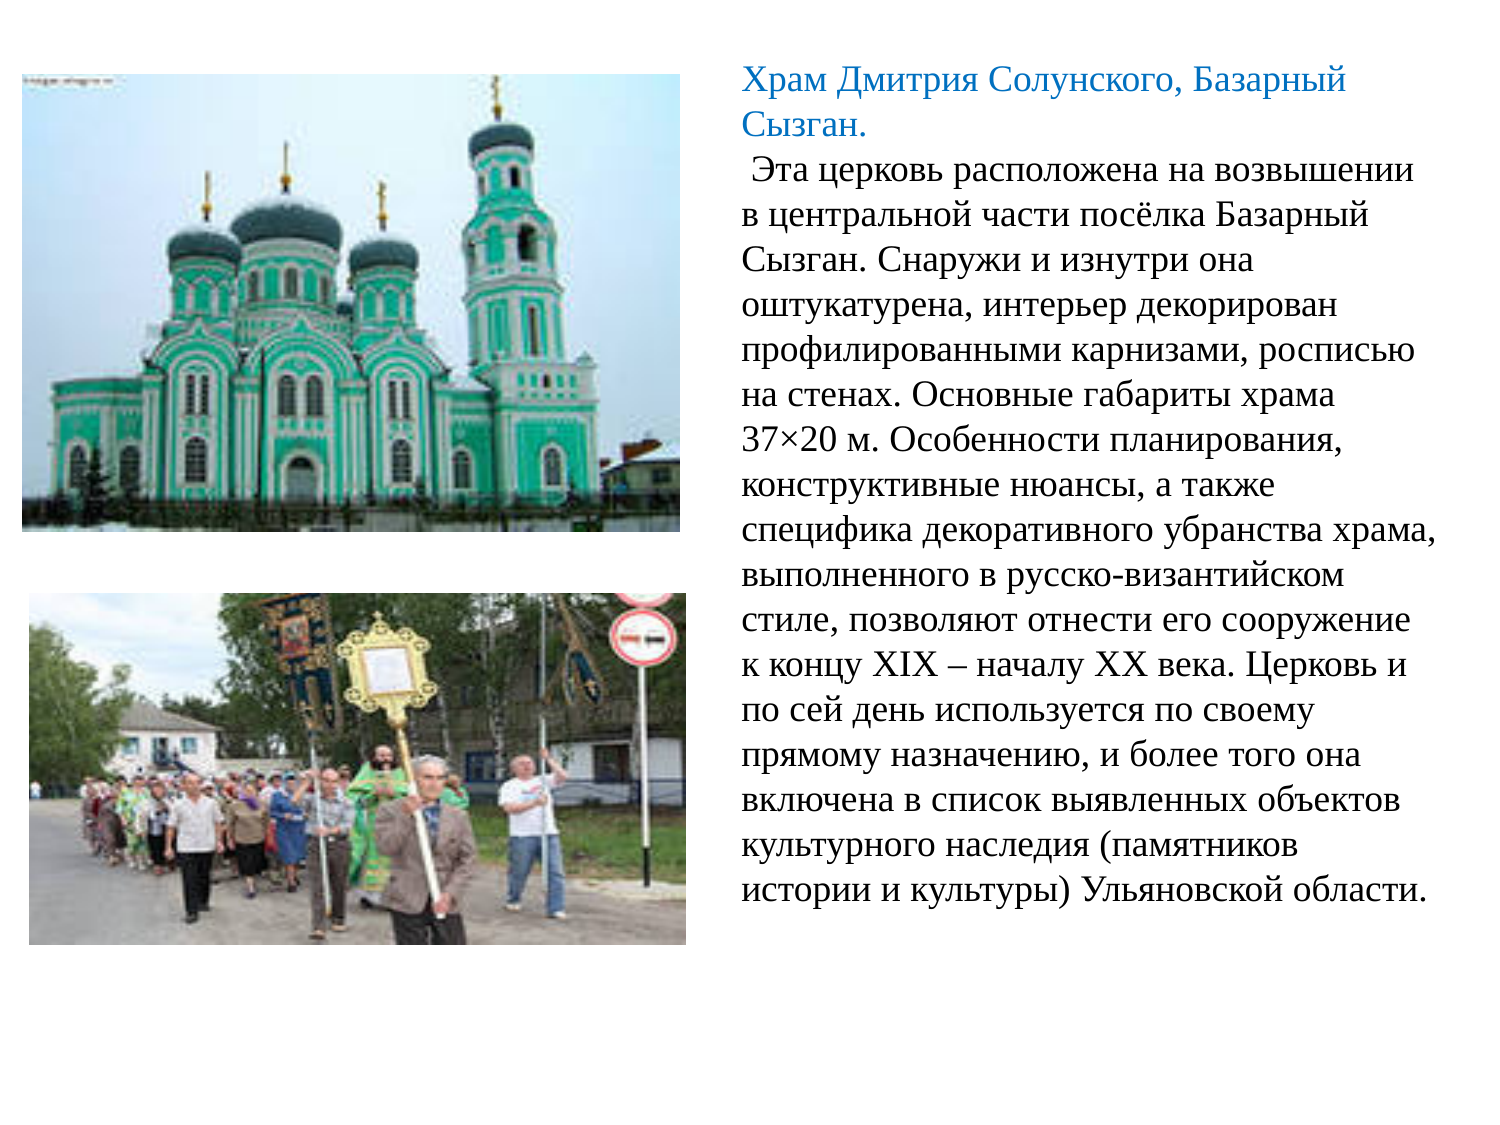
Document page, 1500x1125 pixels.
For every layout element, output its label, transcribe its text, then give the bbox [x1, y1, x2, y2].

picture [29, 593, 686, 945]
picture [22, 74, 680, 532]
text_box Храм Дмитрия Солунского, Базарный Сызган. Эта церковь расположена на возвышении в центральной части посёлка Базарный Сызган. Снаружи и изнутри она оштукатурена, интерьер декорирован профилированными карнизами, росписью на стенах. Основные габариты храма 37×20 м. Особенности планирования, конструктивные нюансы, а также специфика декоративного убранства храма, выполненного в русско-византийском стиле, позволяют отнести его сооружение к концу XIX – началу XX века. Церковь и по сей день используется по своему прямому назначению, и более того она включена в список выявленных объектов культурного наследия (памятников истории и культуры) Ульяновской области. [726, 46, 1454, 917]
